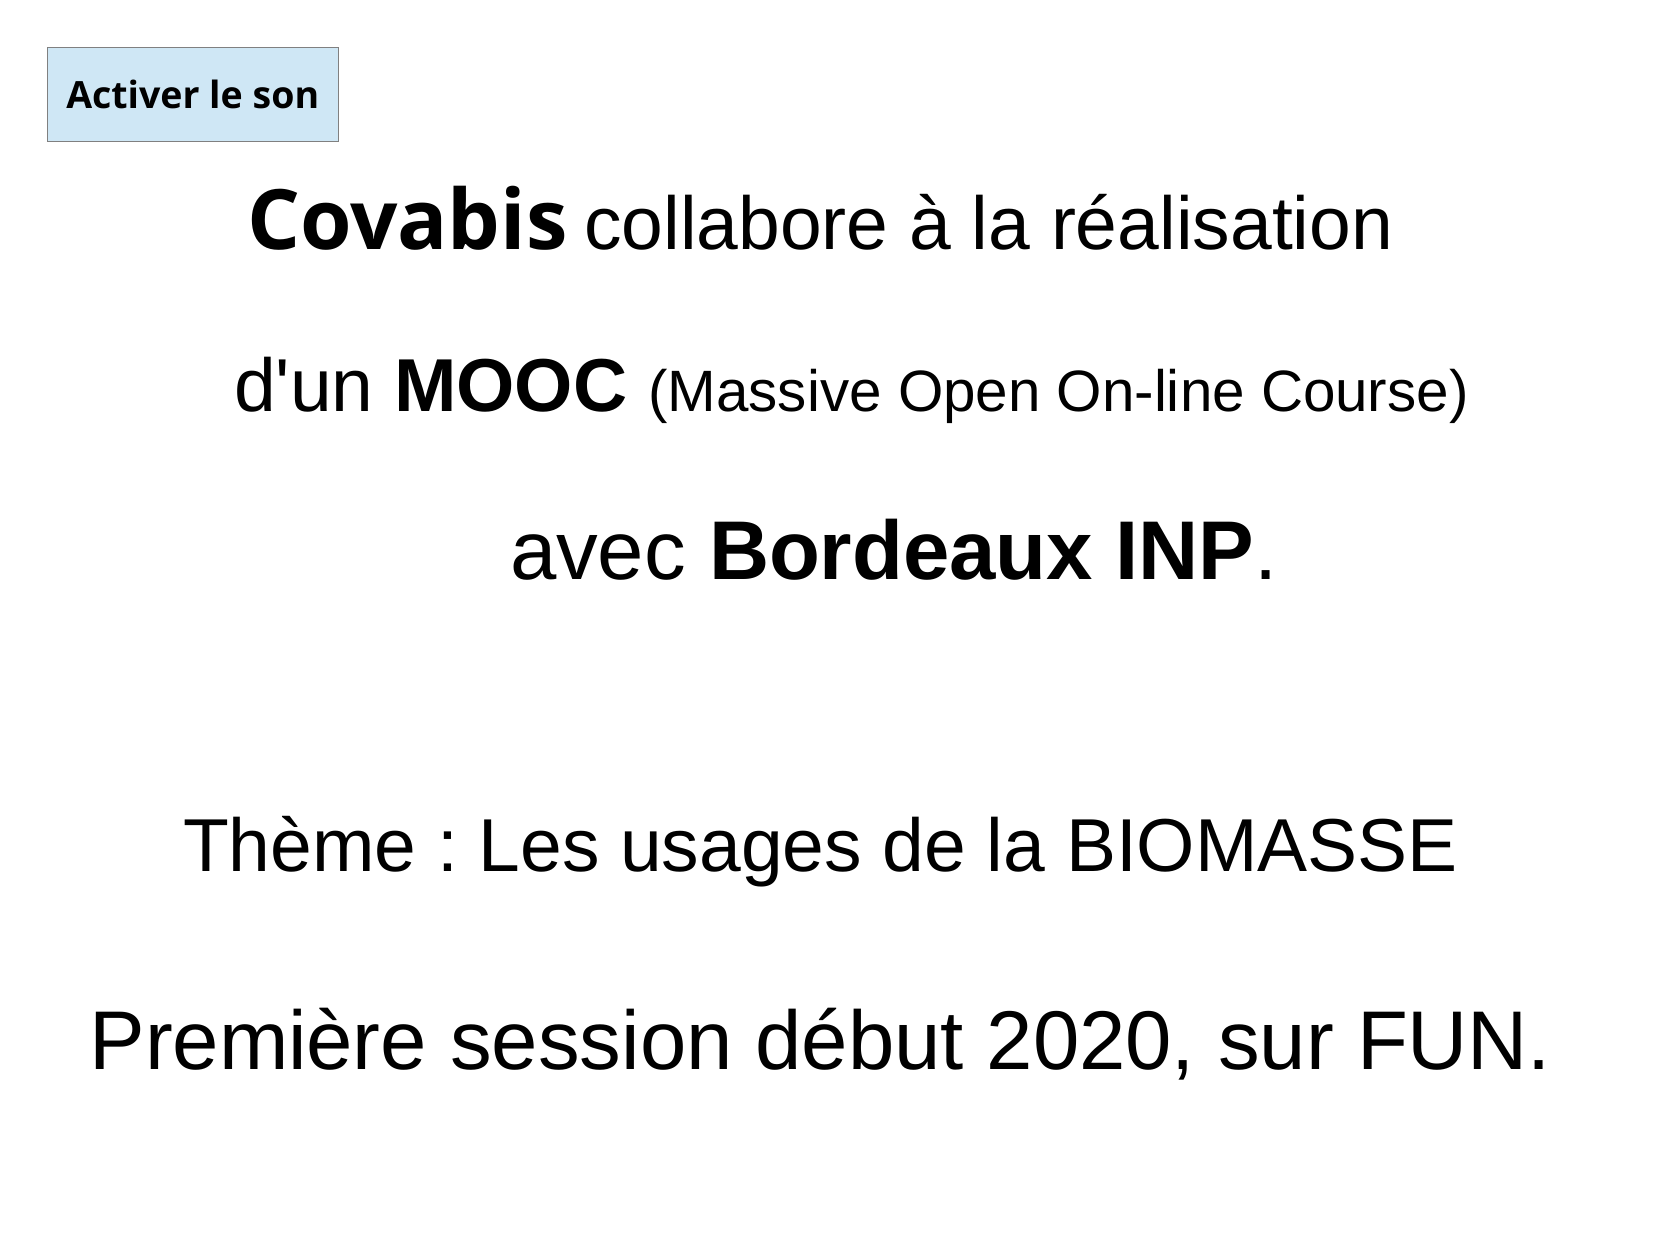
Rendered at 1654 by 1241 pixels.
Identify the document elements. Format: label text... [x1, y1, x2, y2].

text_box Activer le son [47, 47, 339, 142]
text_box Covabis collabore à la réalisation d'un MOOC (Massive Open On-line Course) avec Bordeaux INP. Thème : Les usages de la BIOMASSE Première session début 2020, sur FUN. [74, 59, 1567, 1139]
